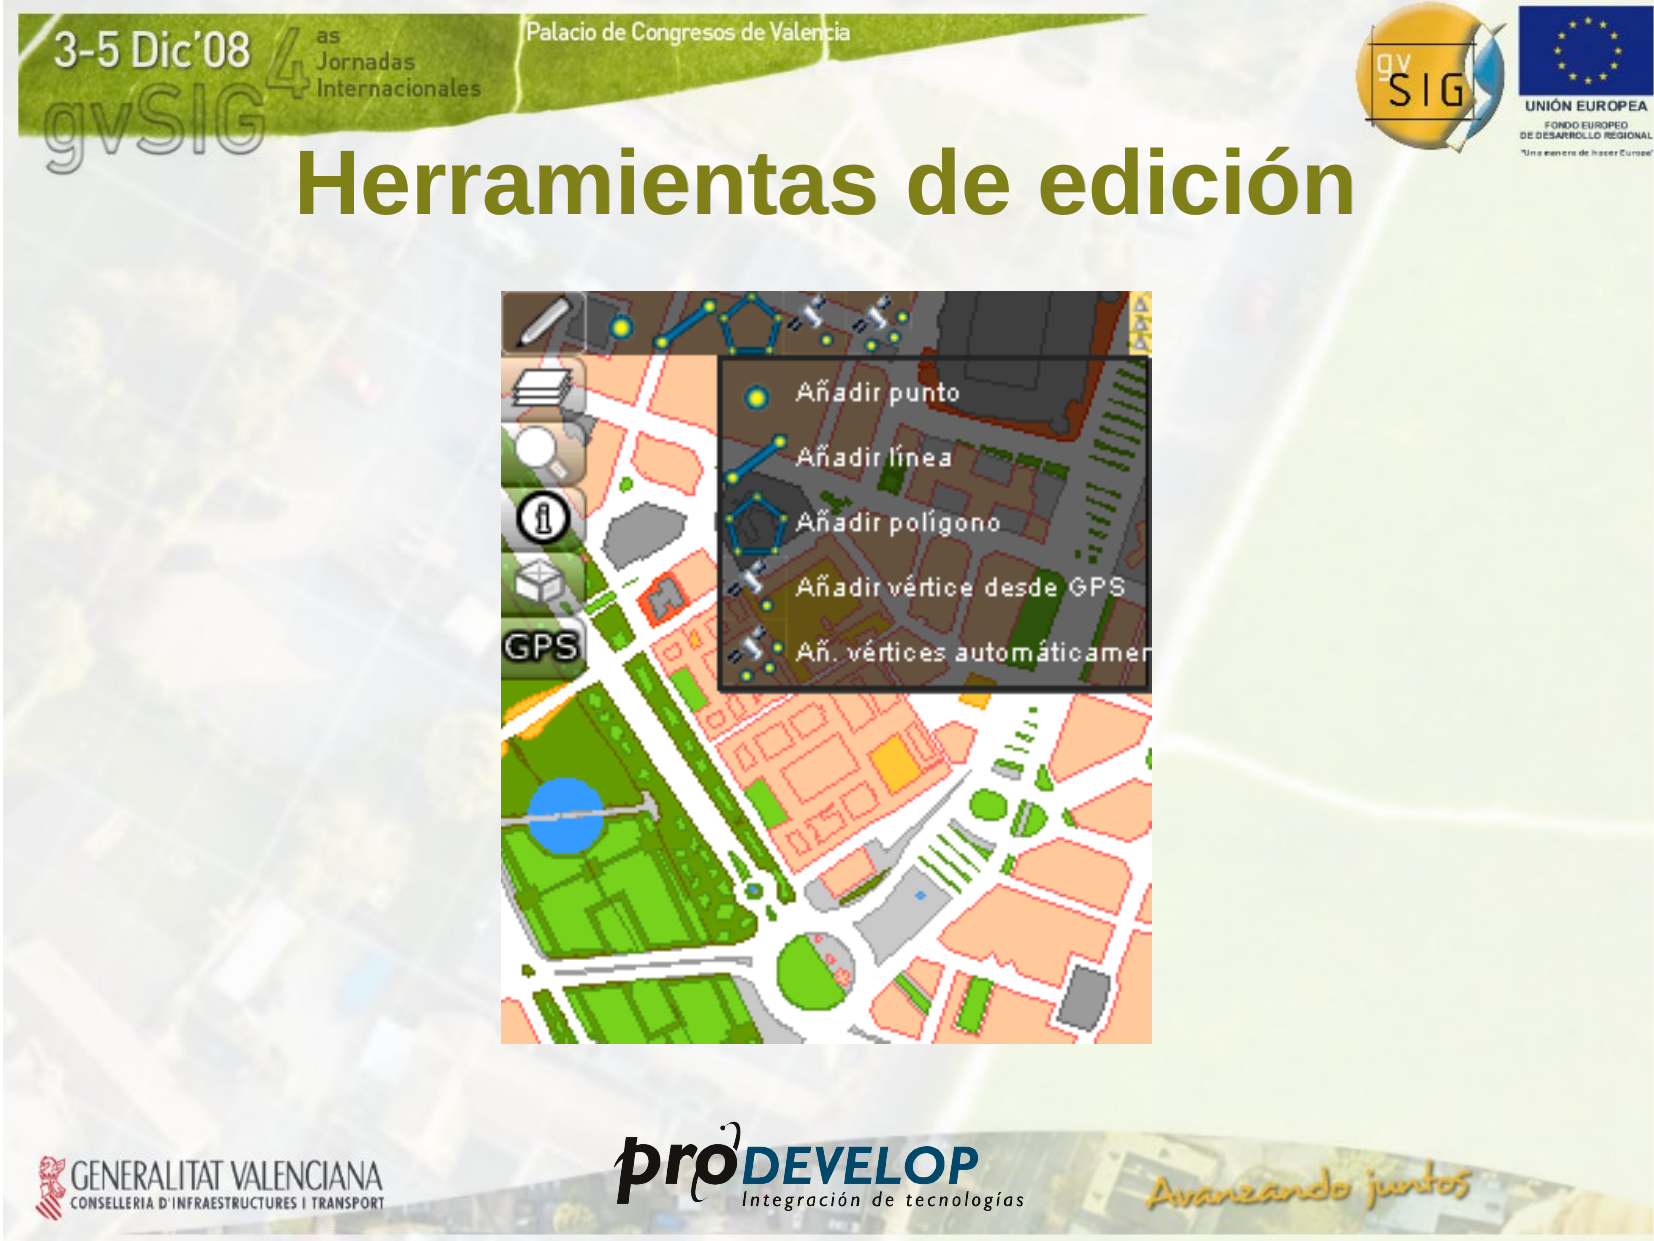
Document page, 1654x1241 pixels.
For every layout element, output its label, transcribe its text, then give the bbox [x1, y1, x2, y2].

title Herramientas de edición [82, 78, 1571, 287]
picture [3, 0, 1654, 1241]
